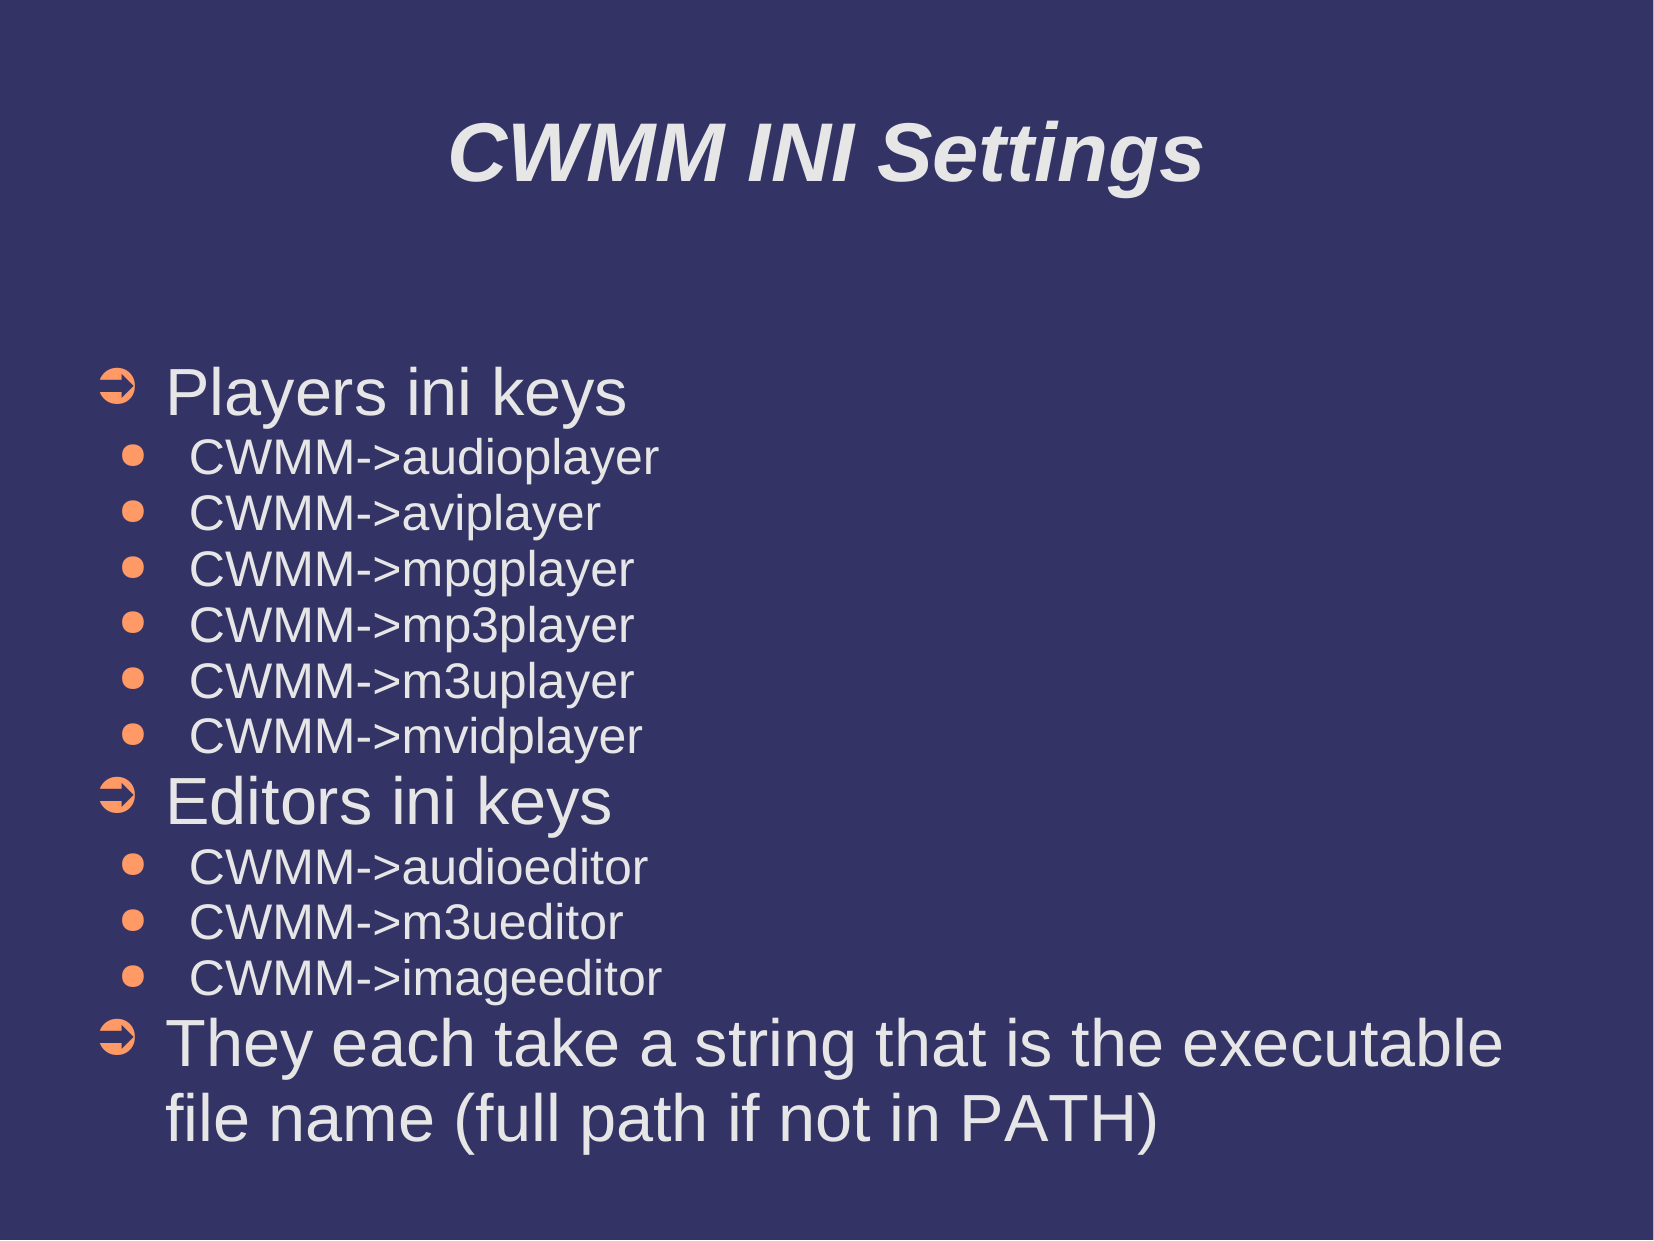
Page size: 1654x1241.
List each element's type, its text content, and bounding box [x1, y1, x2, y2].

title CWMM INI Settings [82, 49, 1571, 257]
list Players ini keys CWMM->audioplayer CWMM->aviplayer CWMM->mpgplayer CWMM->mp3player CWMM->m3uplayer CWMM->mvidplayer Editors ini keys CWMM->audioeditor CWMM->m3ueditor CWMM->imageeditor They each take a string that is the executable file name (full path if not in PATH) [82, 355, 1571, 1148]
